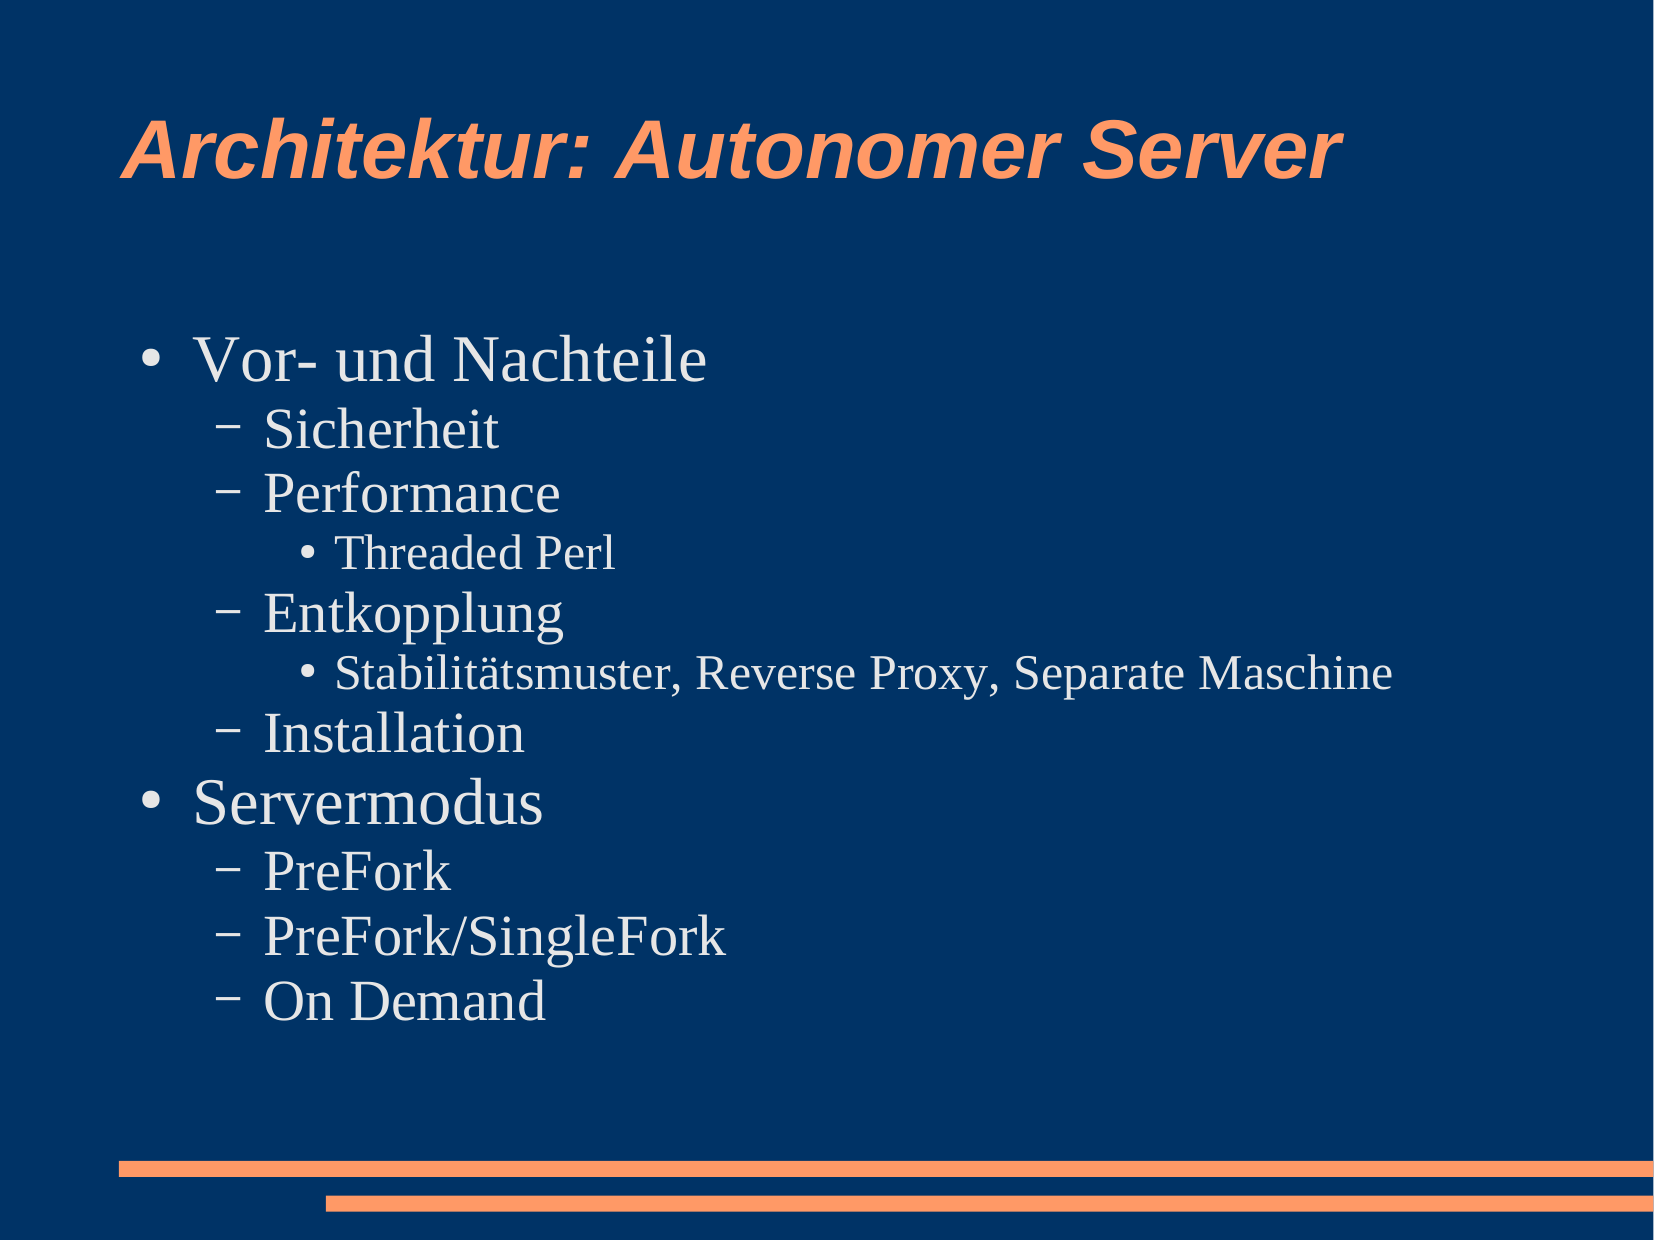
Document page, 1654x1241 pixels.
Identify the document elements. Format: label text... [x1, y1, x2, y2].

title Architektur: Autonomer Server [121, 46, 1534, 254]
list Vor- und Nachteile Sicherheit Performance Threaded Perl Entkopplung Stabilitätsmuster, Reverse Proxy, Separate Maschine Installation Servermodus PreFork PreFork/SingleFork On Demand [121, 322, 1561, 1118]
